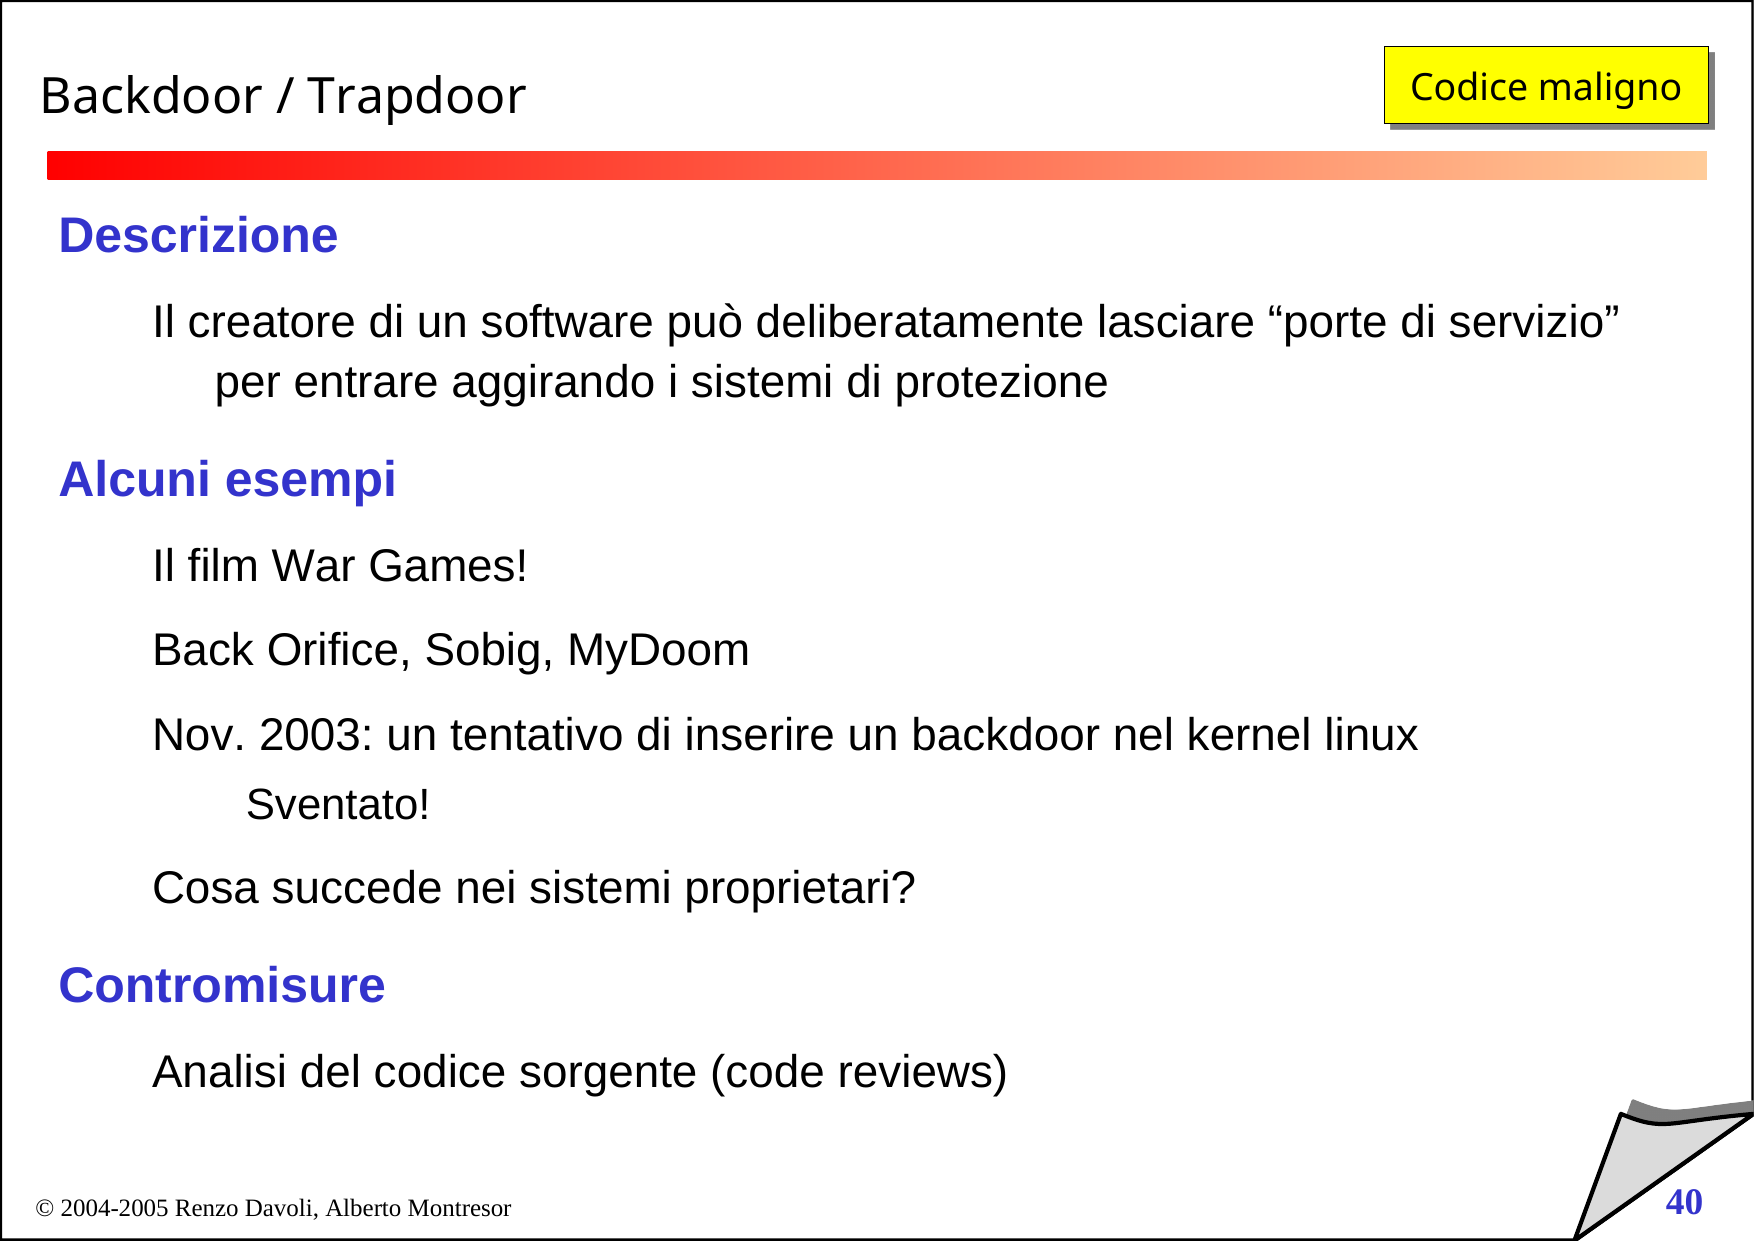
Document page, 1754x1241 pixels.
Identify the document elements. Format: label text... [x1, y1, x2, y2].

text_box Codice maligno [1384, 46, 1709, 124]
list Descrizione Il creatore di un software può deliberatamente lasciare “porte di servizio” per entrare aggirando i sistemi di protezione Alcuni esempi Il film War Games! Back Orifice, Sobig, MyDoom Nov. 2003: un tentativo di inserire un backdoor nel kernel linux Sventato! Cosa succede nei sistemi proprietari? Contromisure Analisi del codice sorgente (code reviews) [58, 206, 1695, 1113]
title Backdoor / Trapdoor [40, 49, 1713, 144]
